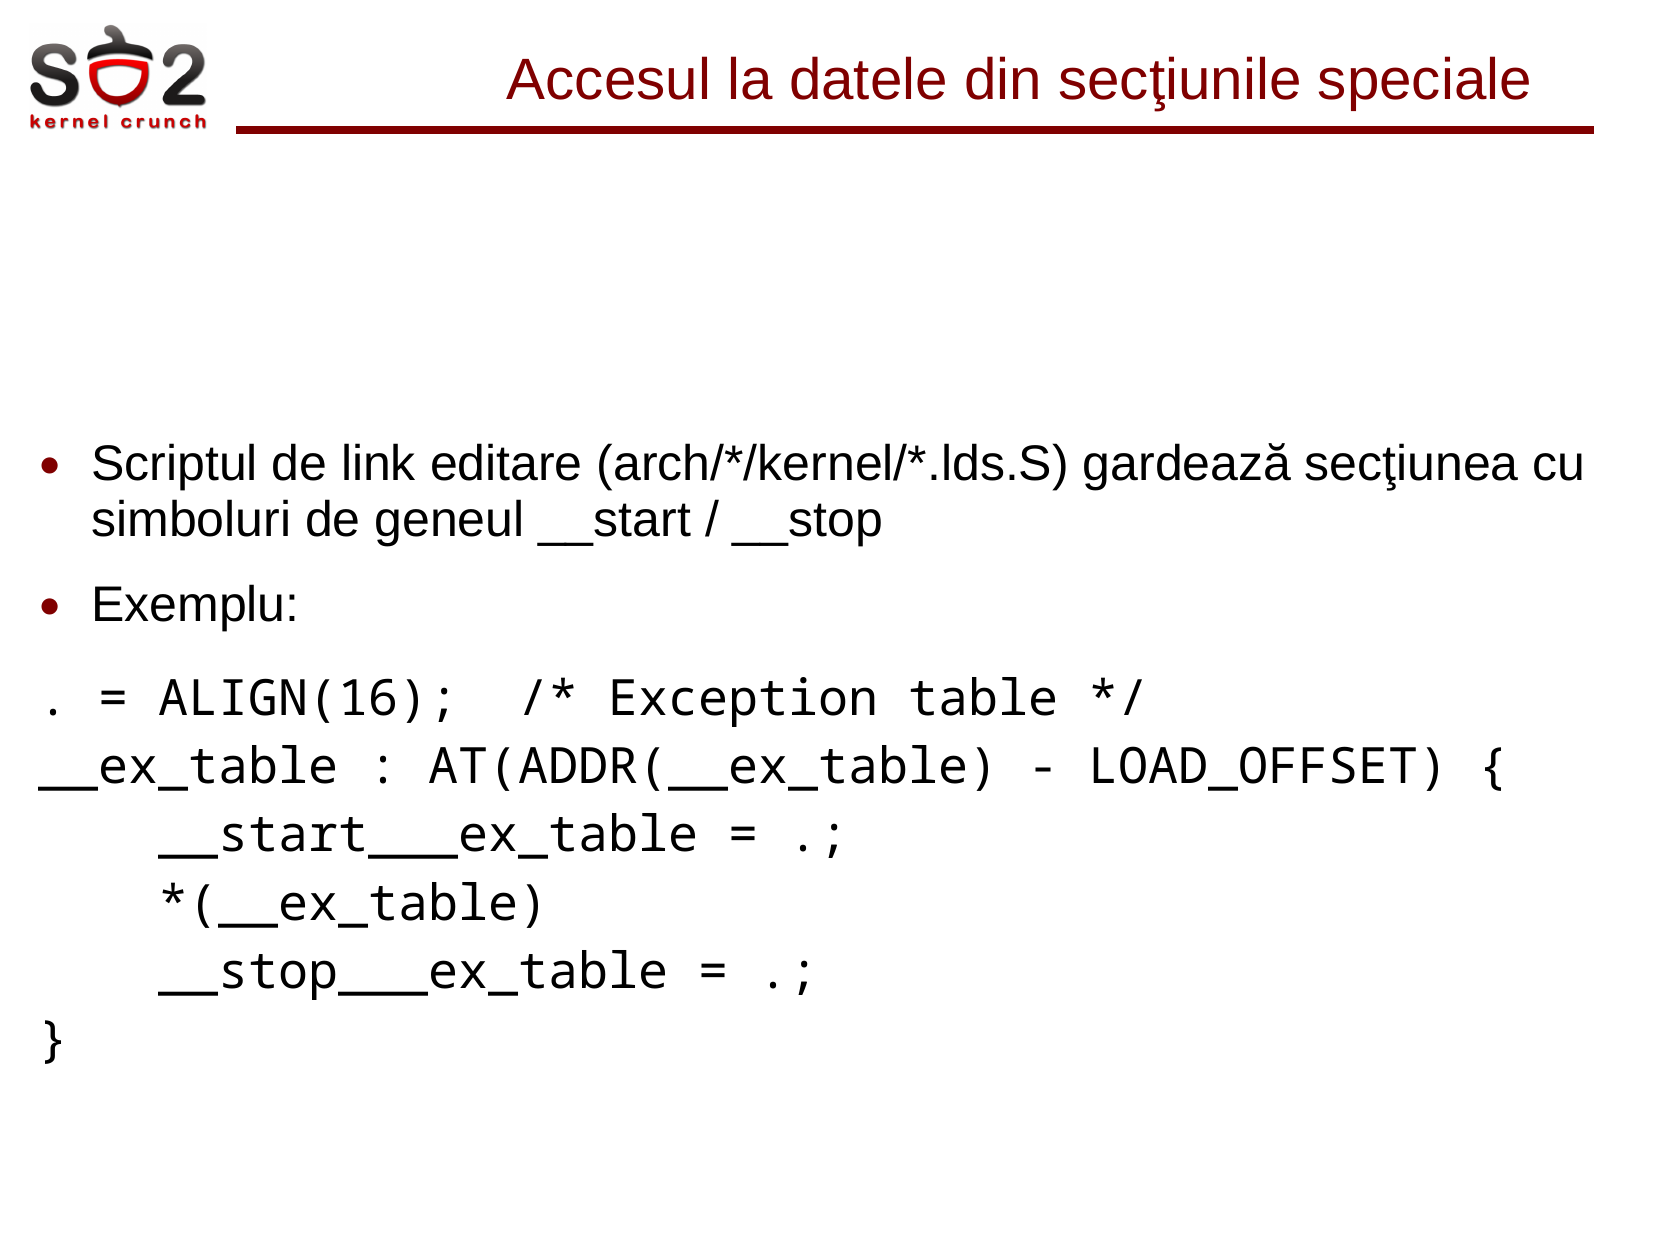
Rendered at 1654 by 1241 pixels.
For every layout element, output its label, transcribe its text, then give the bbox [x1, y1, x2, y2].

list Scriptul de link editare (arch/*/kernel/*.lds.S) gardează secţiunea cu simboluri de geneul __start / __stop Exemplu: . = ALIGN(16); /* Exception table */ __ex_table : AT(ADDR(__ex_table) - LOAD_OFFSET) { __start___ex_table = .; *(__ex_table) __stop___ex_table = .; } [20, 396, 1636, 1179]
title Accesul la datele din secţiunile speciale [121, 11, 1534, 148]
picture [29, 23, 121, 130]
